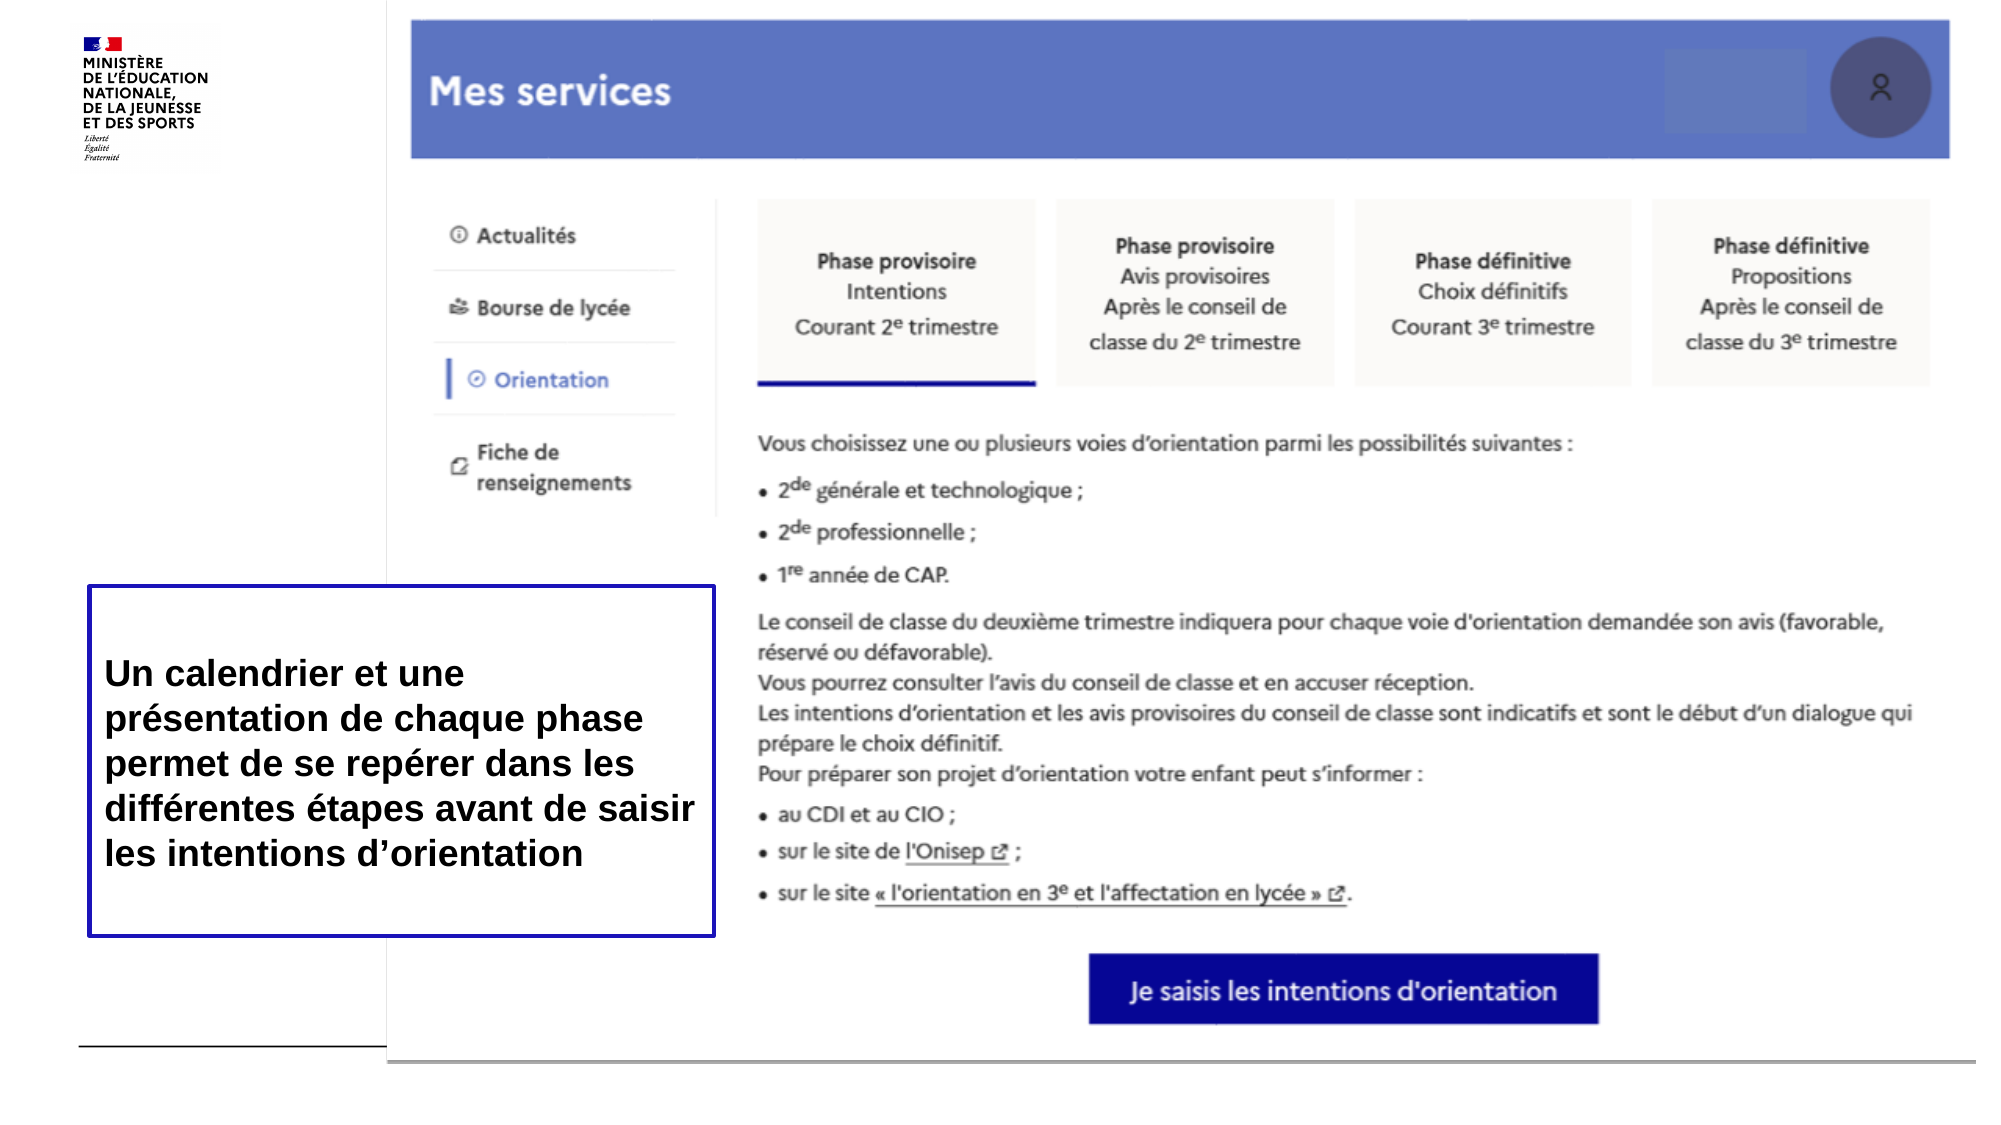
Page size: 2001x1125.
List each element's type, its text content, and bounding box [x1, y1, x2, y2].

picture [70, 23, 221, 174]
text_box Un calendrier et une présentation de chaque phase permet de se repérer dans les différentes étapes avant de saisir les intentions d’orientation [89, 586, 714, 936]
picture [401, 11, 1962, 1046]
